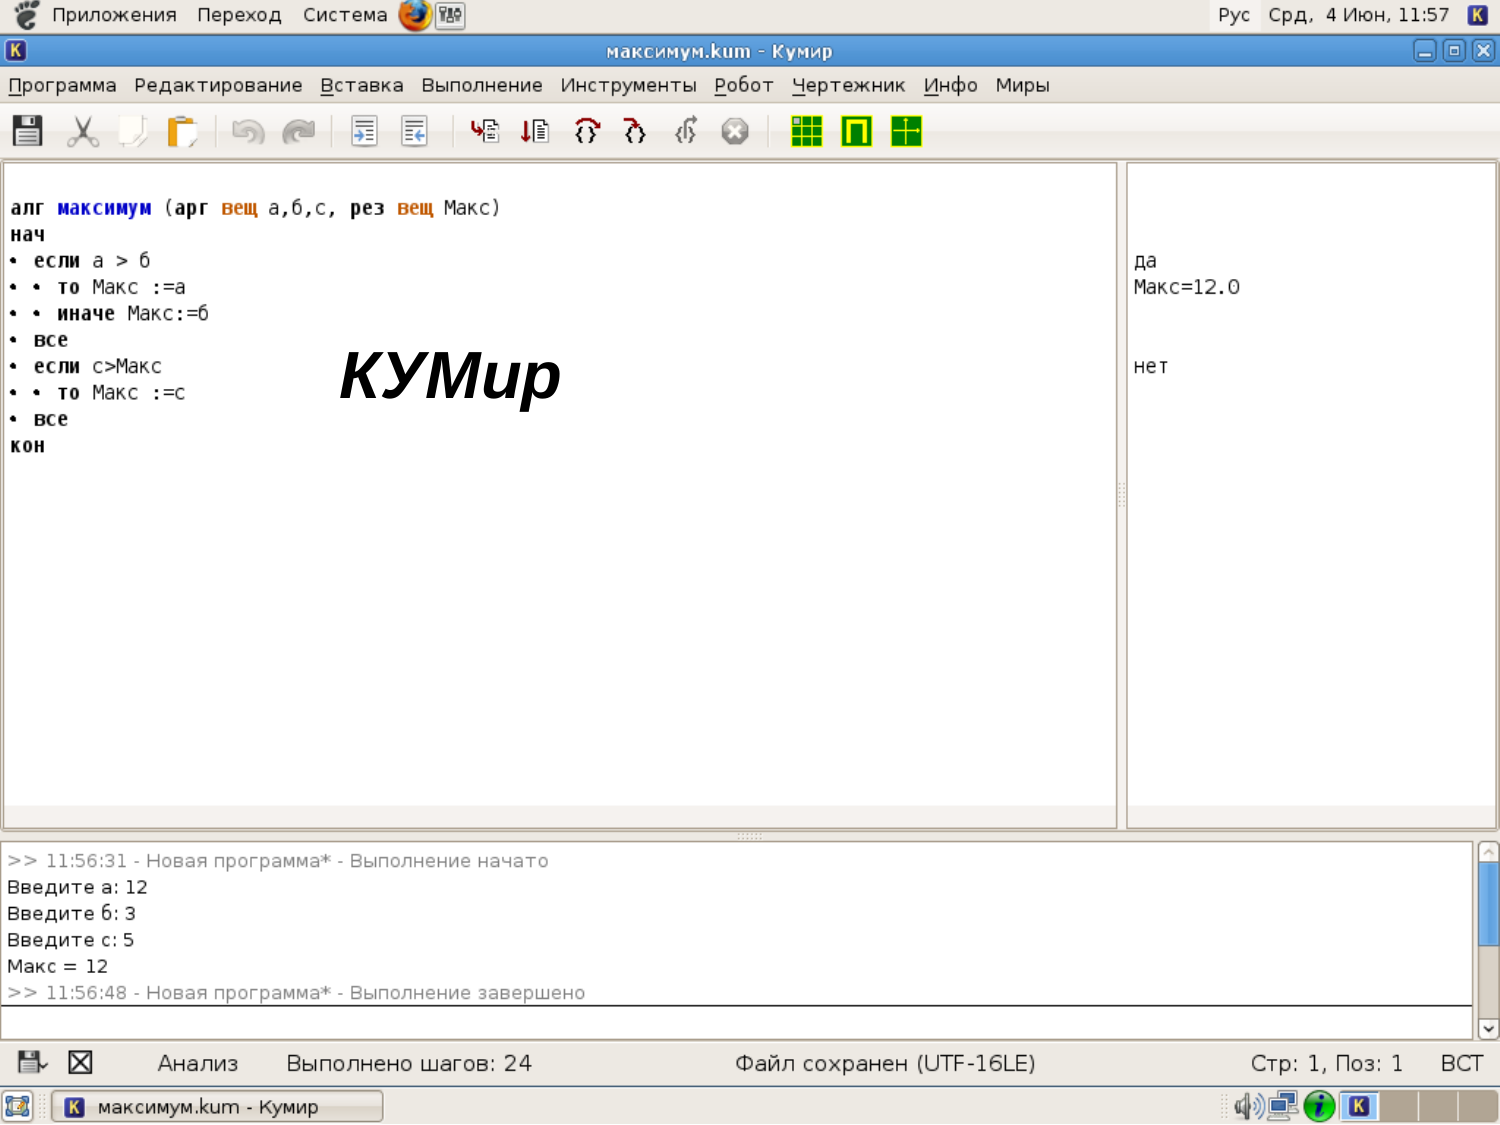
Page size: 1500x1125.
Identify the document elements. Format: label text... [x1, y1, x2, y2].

text_box КУМир [324, 324, 798, 420]
picture [0, 0, 1500, 1124]
